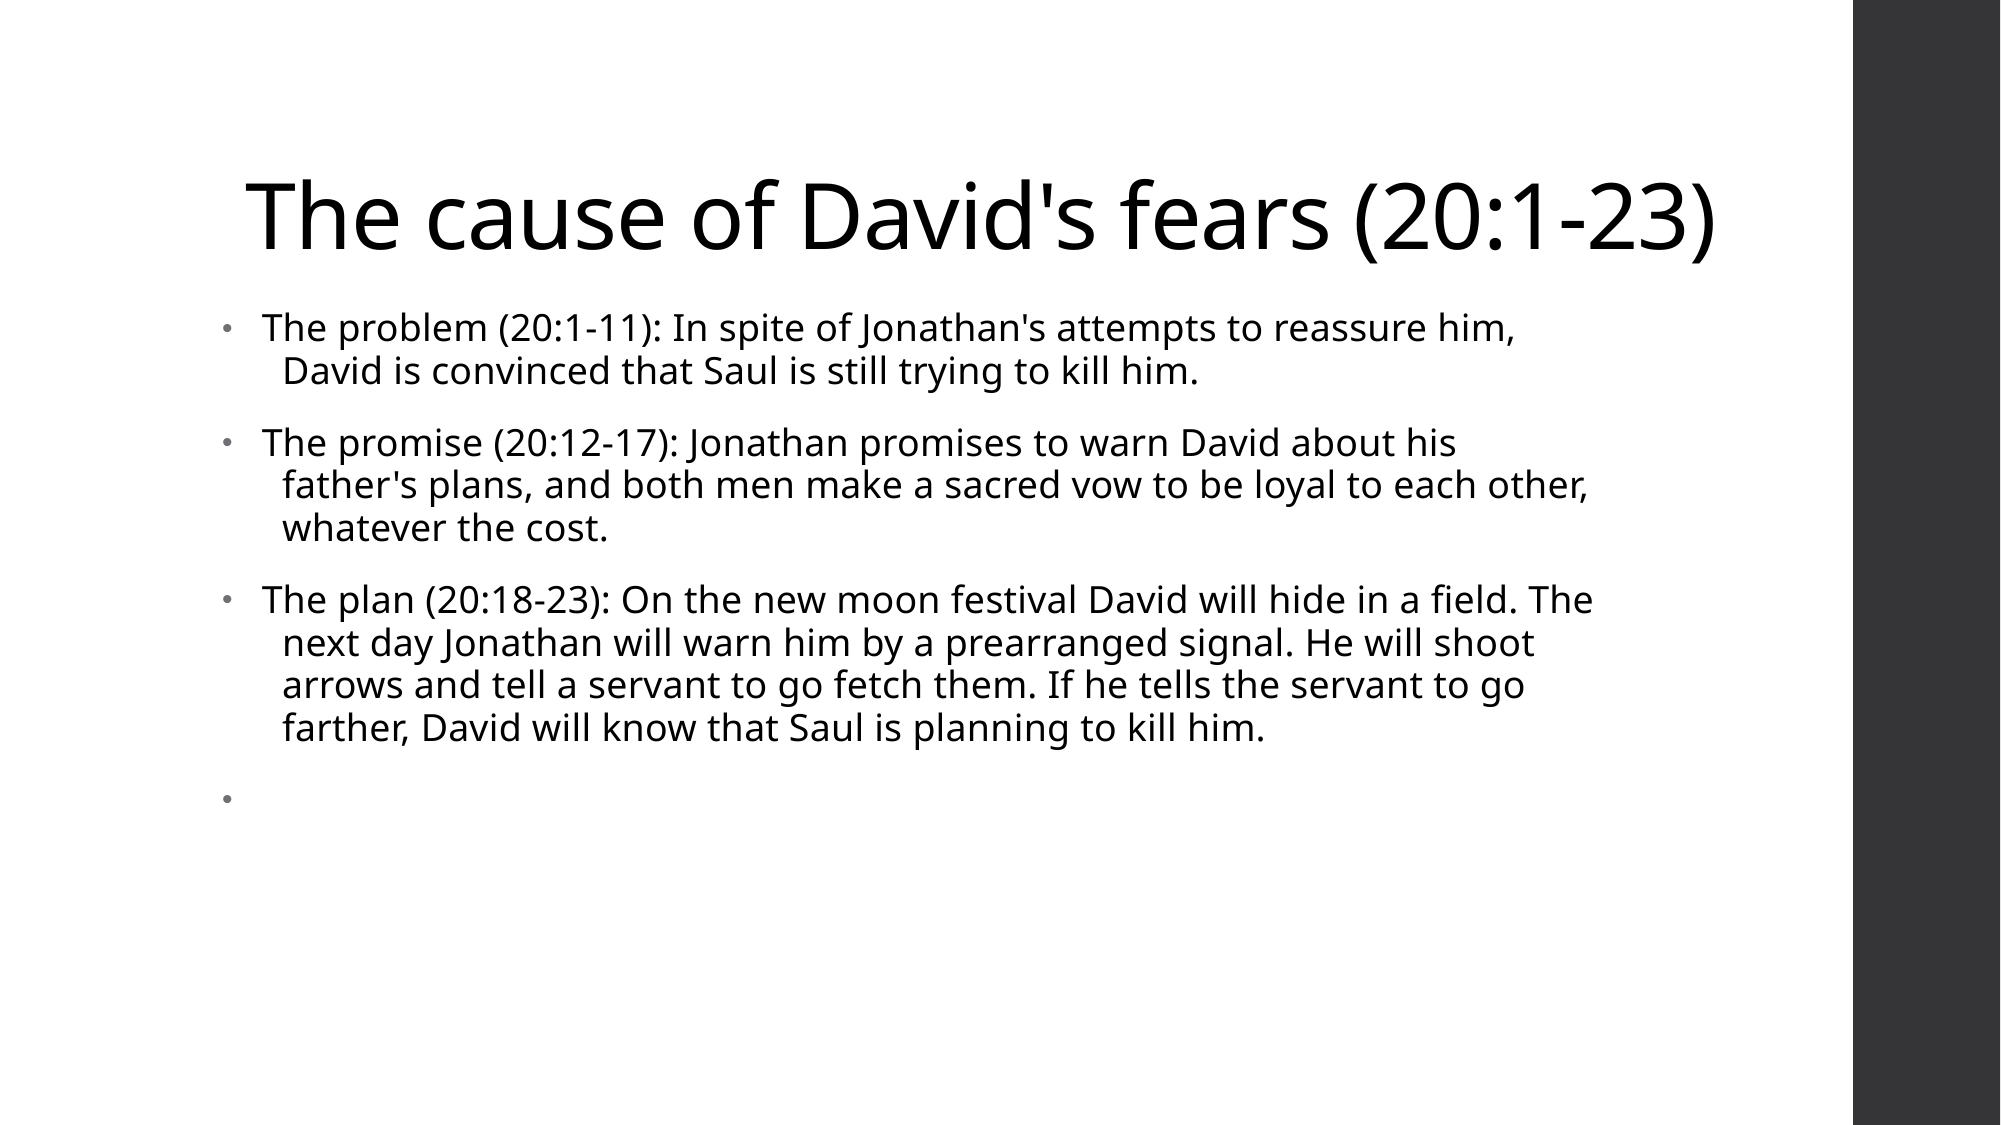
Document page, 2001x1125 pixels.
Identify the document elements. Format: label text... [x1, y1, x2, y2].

title The cause of David's fears (20:1-23) [206, 60, 1797, 278]
list The problem (20:1-11): In spite of Jonathan's attempts to reassure him, David is convinced that Saul is still trying to kill him. The promise (20:12-17): Jonathan promises to warn David about his father's plans, and both men make a sacred vow to be loyal to each other, whatever the cost. The plan (20:18-23): On the new moon festival David will hide in a field. The next day Jonathan will warn him by a prearranged signal. He will shoot arrows and tell a servant to go fetch them. If he tells the servant to go farther, David will know that Saul is planning to kill him. [206, 299, 1617, 1014]
